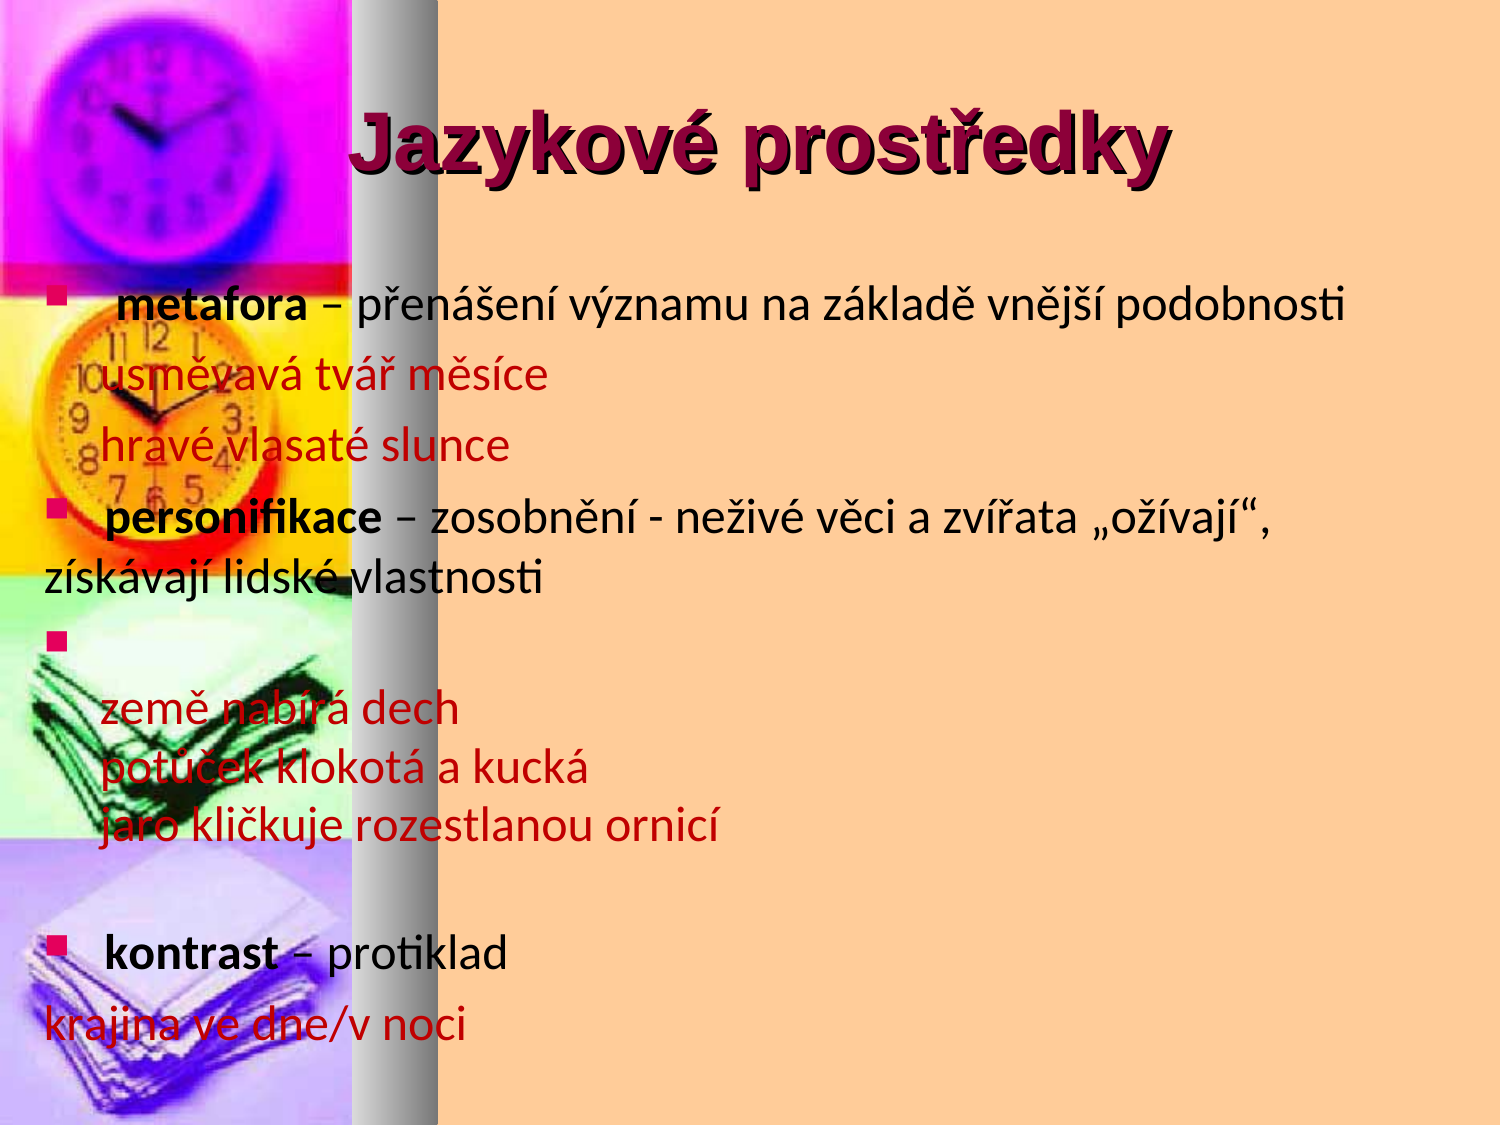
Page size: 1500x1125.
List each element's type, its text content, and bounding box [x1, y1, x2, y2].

title Jazykové prostředky [67, 79, 1450, 196]
list metafora – přenášení významu na základě vnější podobnosti usměvavá tvář měsíce hravé vlasaté slunce personifikace – zosobnění - neživé věci a zvířata „ožívají“, získávají lidské vlastnosti země nabírá dech potůček klokotá a kucká jaro kličkuje rozestlanou ornicí kontrast – protiklad krajina ve dne/v noci [29, 262, 1450, 1073]
